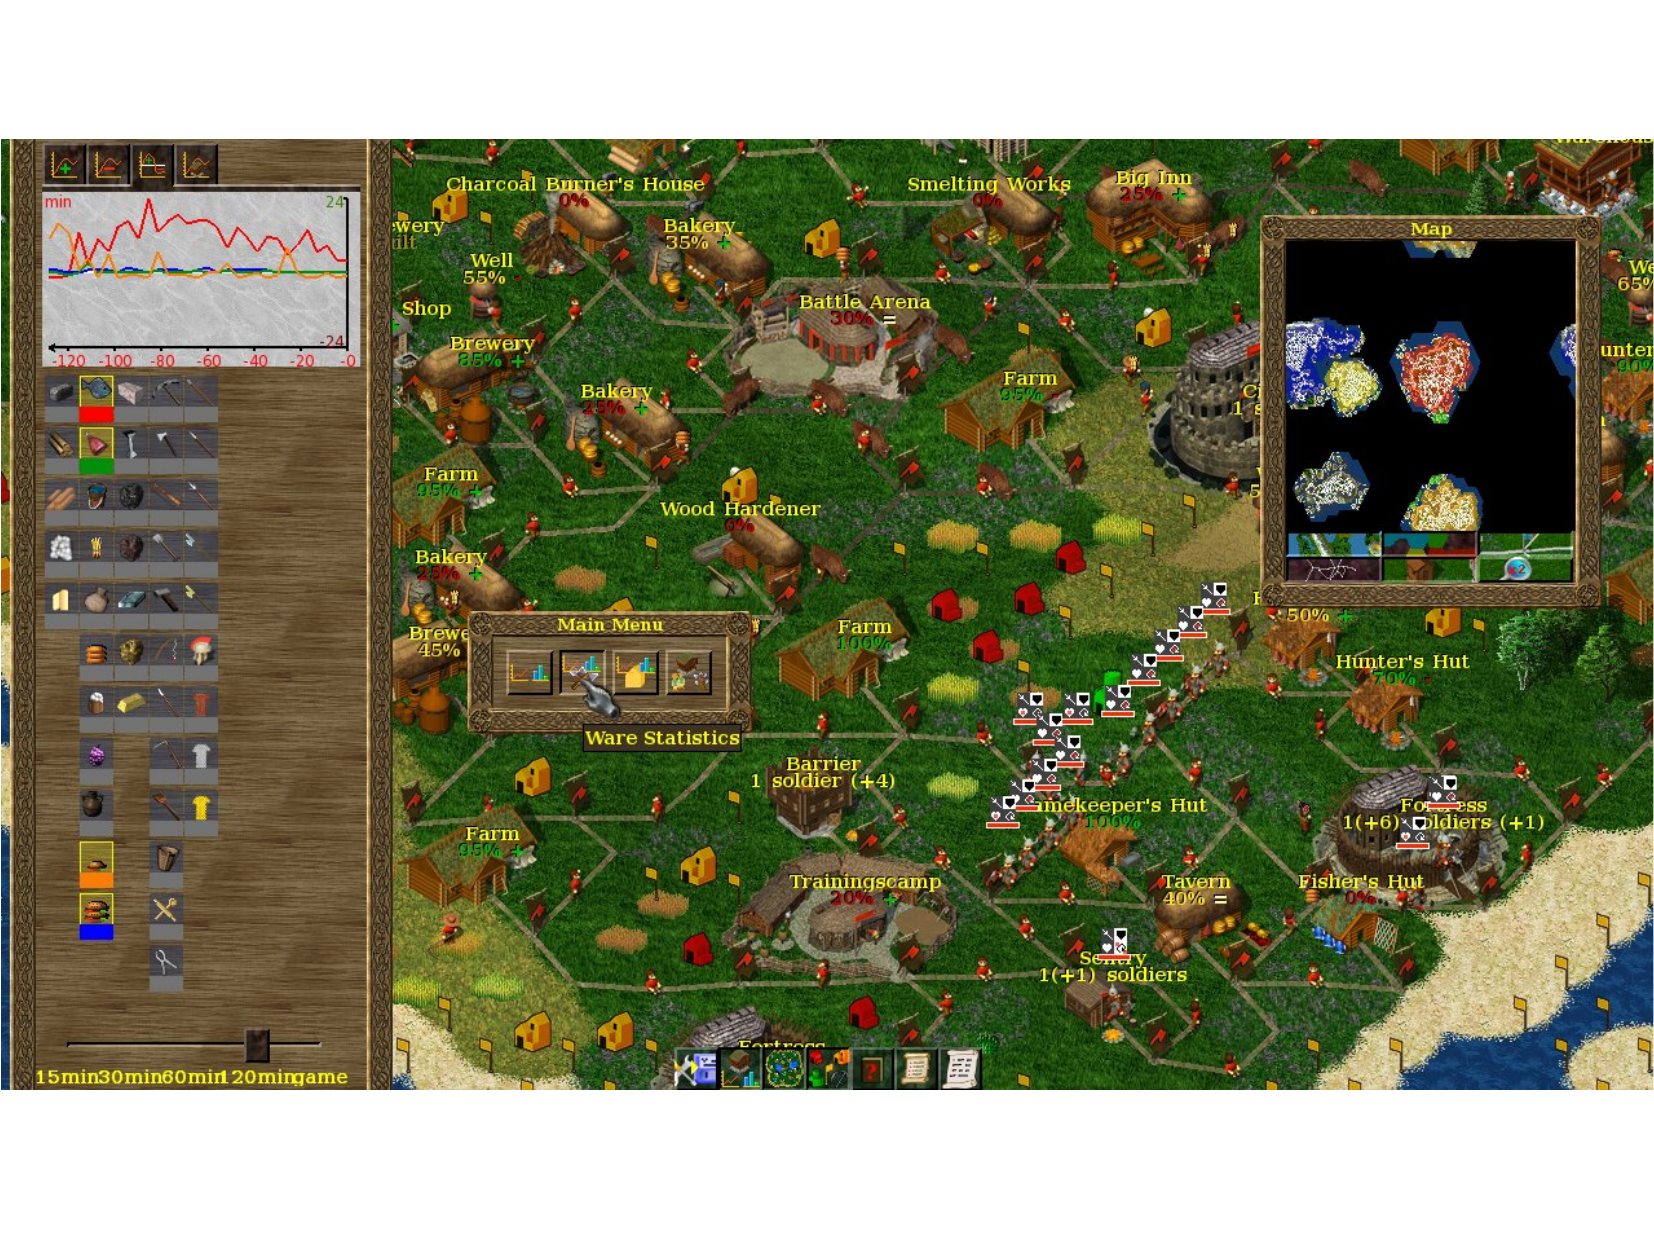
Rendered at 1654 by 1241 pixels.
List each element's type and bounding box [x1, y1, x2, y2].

picture [1, 139, 1654, 1090]
